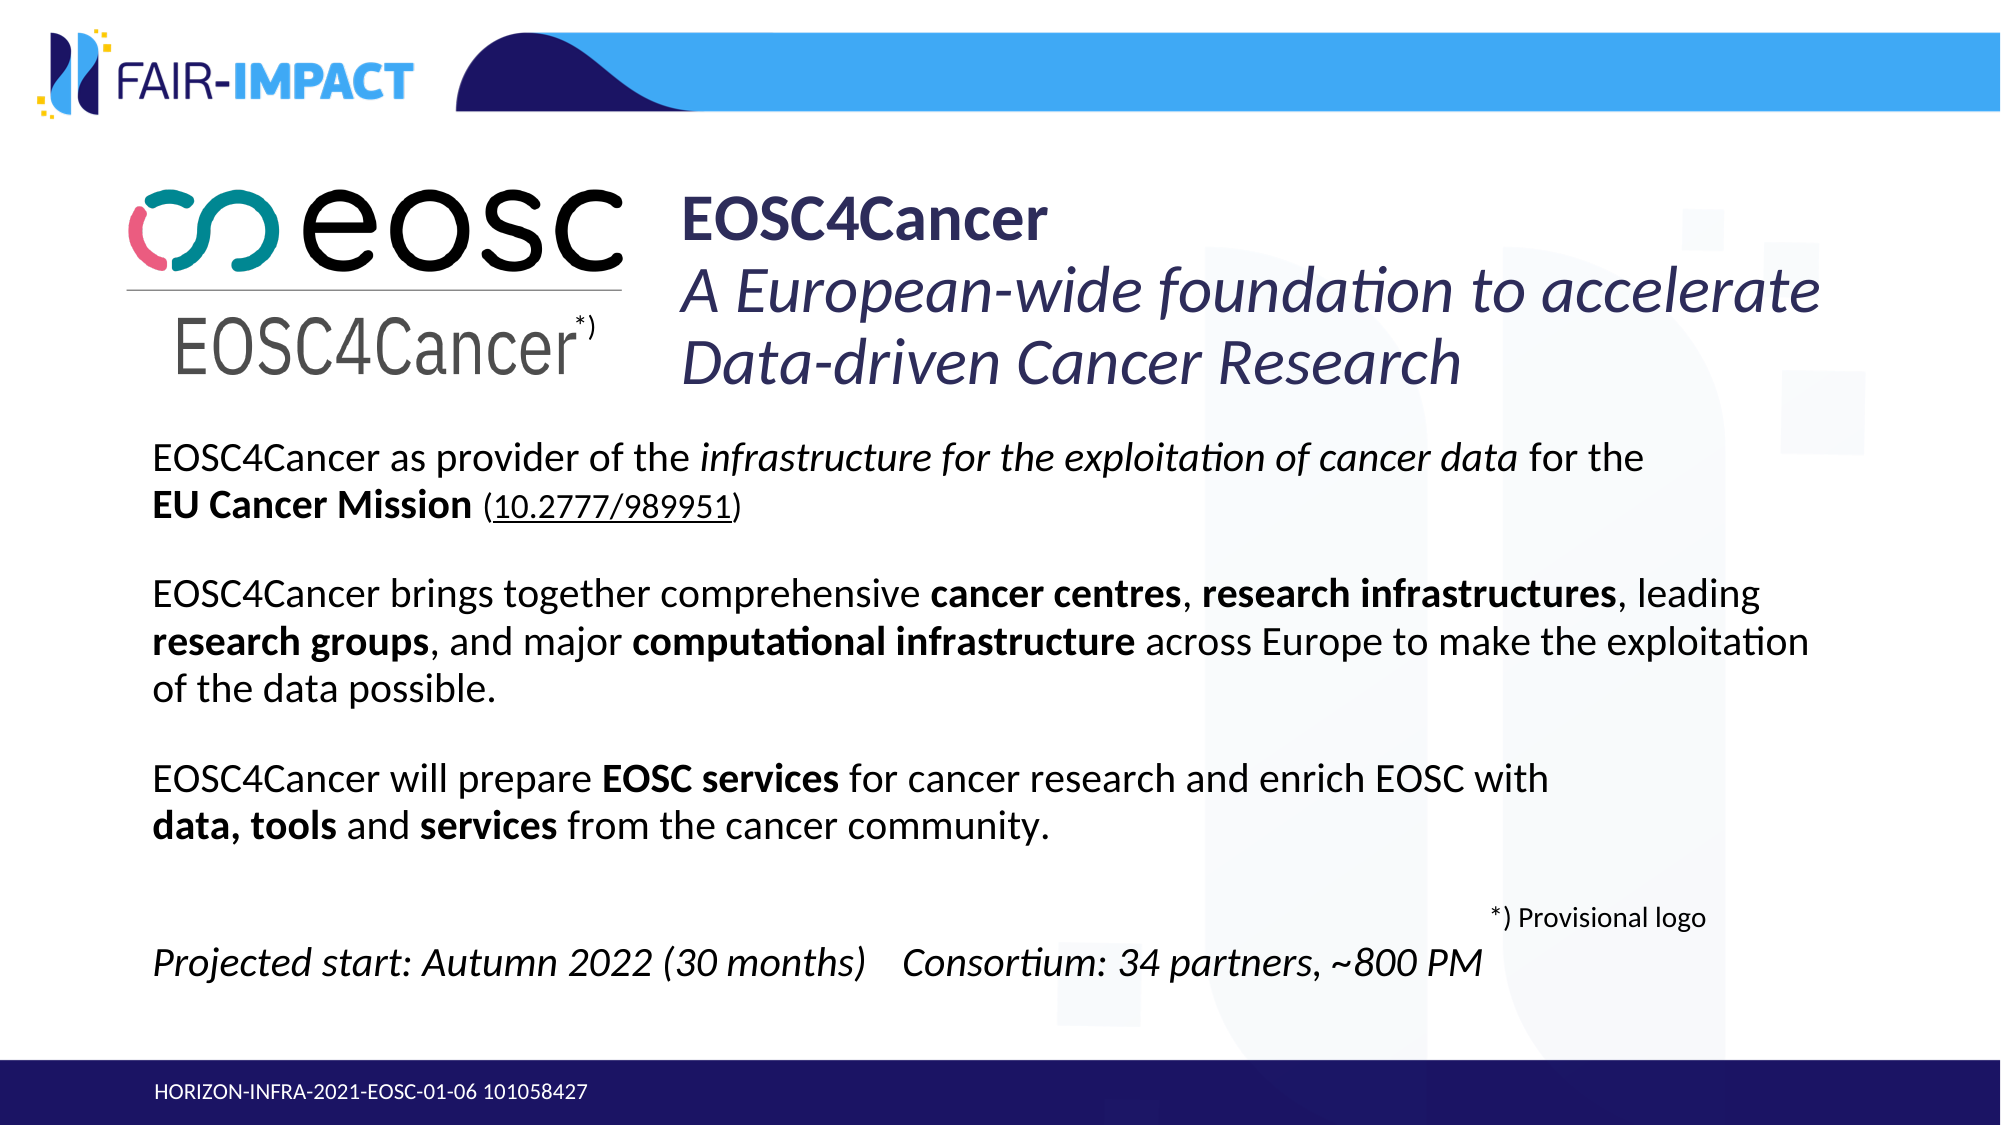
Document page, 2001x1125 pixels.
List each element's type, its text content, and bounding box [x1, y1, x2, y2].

list HORIZON-INFRA-2021-EOSC-01-06 101058427 [139, 1072, 608, 1118]
picture [104, 126, 646, 375]
text_box *) Provisional logo [1473, 883, 1989, 950]
list EOSC4Cancer as provider of the infrastructure for the exploitation of cancer data for the EU Cancer Mission (10.2777/989951) EOSC4Cancer brings together comprehensive cancer centres, research infrastructures, leading research groups, and major computational infrastructure across Europe to make the exploitation of the data possible. EOSC4Cancer will prepare EOSC services for cancer research and enrich EOSC with data, tools and services from the cancer community. Projected start: Autumn 2022 (30 months) Consortium: 34 partners, ~800 PM [137, 425, 1863, 1059]
text_box [575, 151, 2000, 225]
title EOSC4Cancer A European-wide foundation to accelerate Data-driven Cancer Research [666, 225, 1954, 415]
text_box *) [558, 292, 659, 358]
